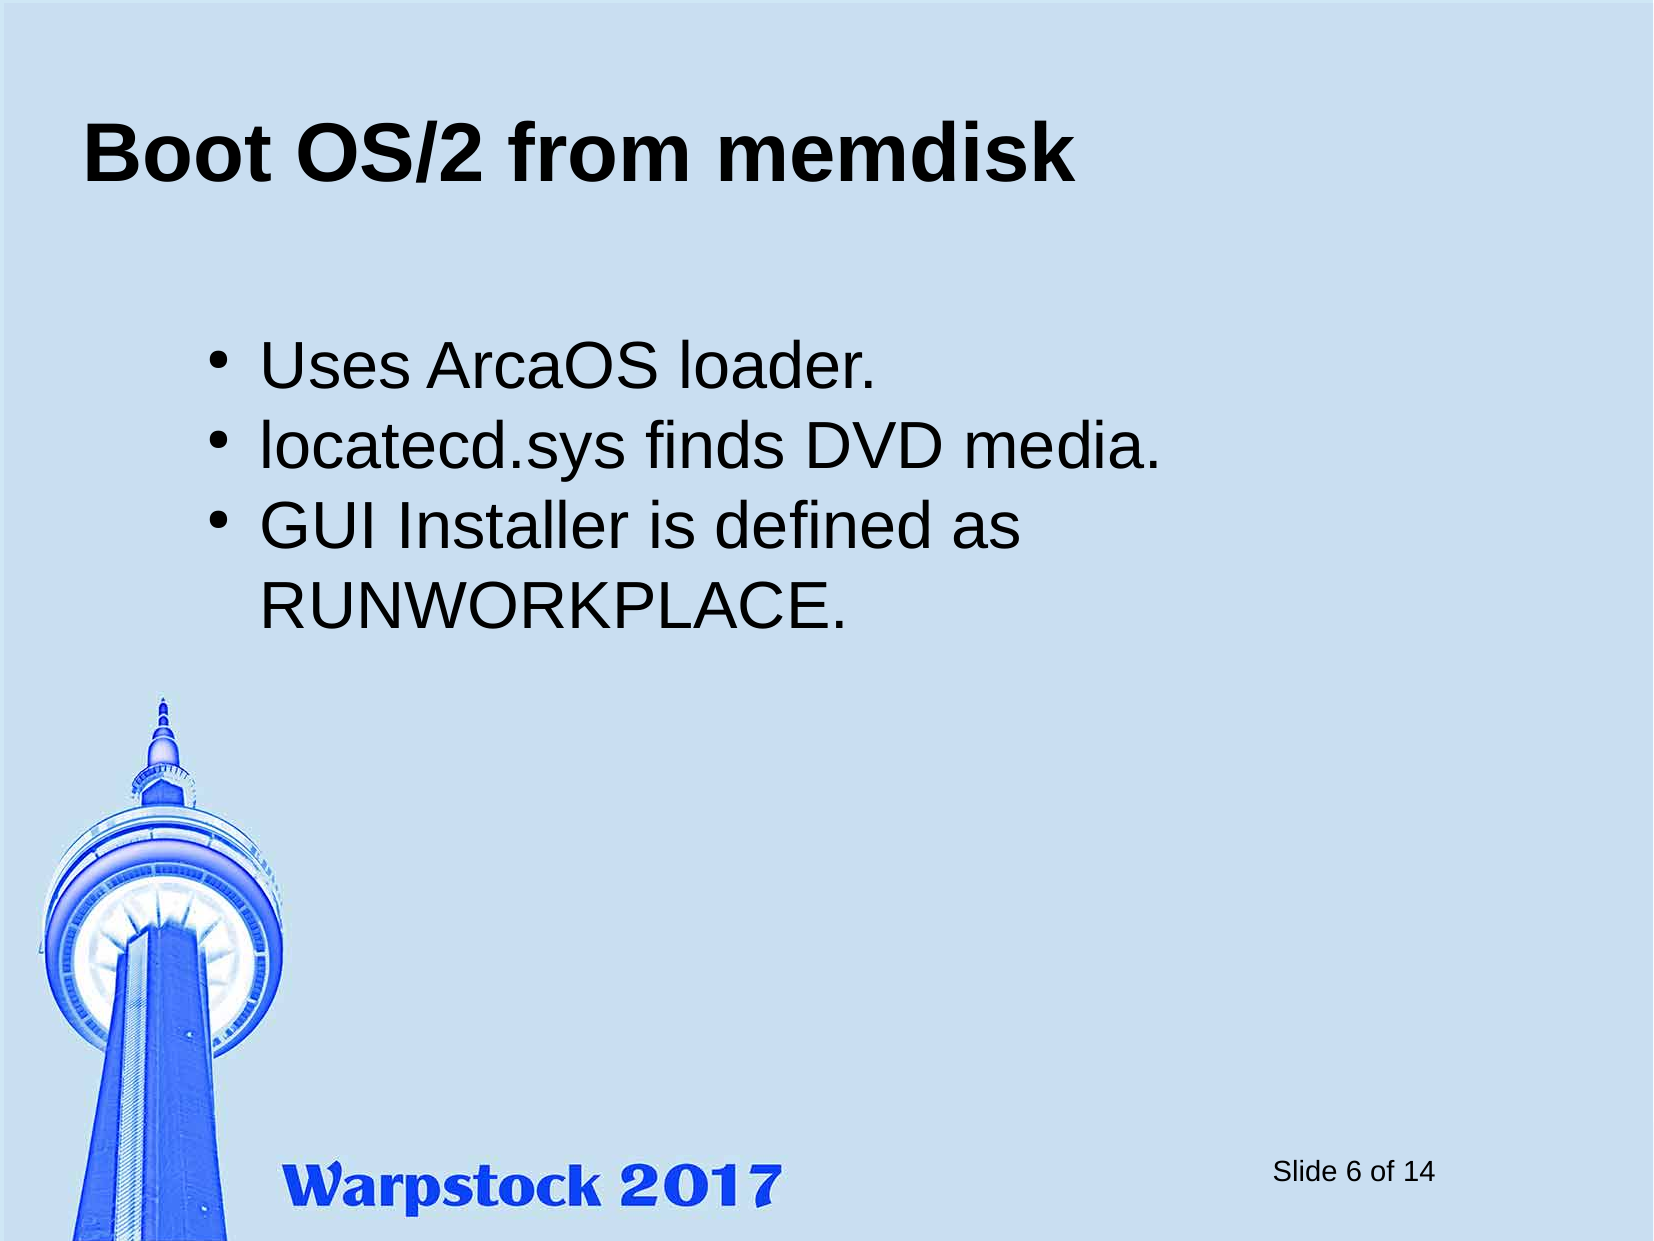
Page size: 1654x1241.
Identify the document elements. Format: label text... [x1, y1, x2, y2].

picture [4, 3, 1654, 1241]
text_box Uses ArcaOS loader. locatecd.sys finds DVD media. GUI Installer is defined as RUNWORKPLACE. [173, 314, 1414, 924]
title Boot OS/2 from memdisk [82, 49, 1571, 257]
